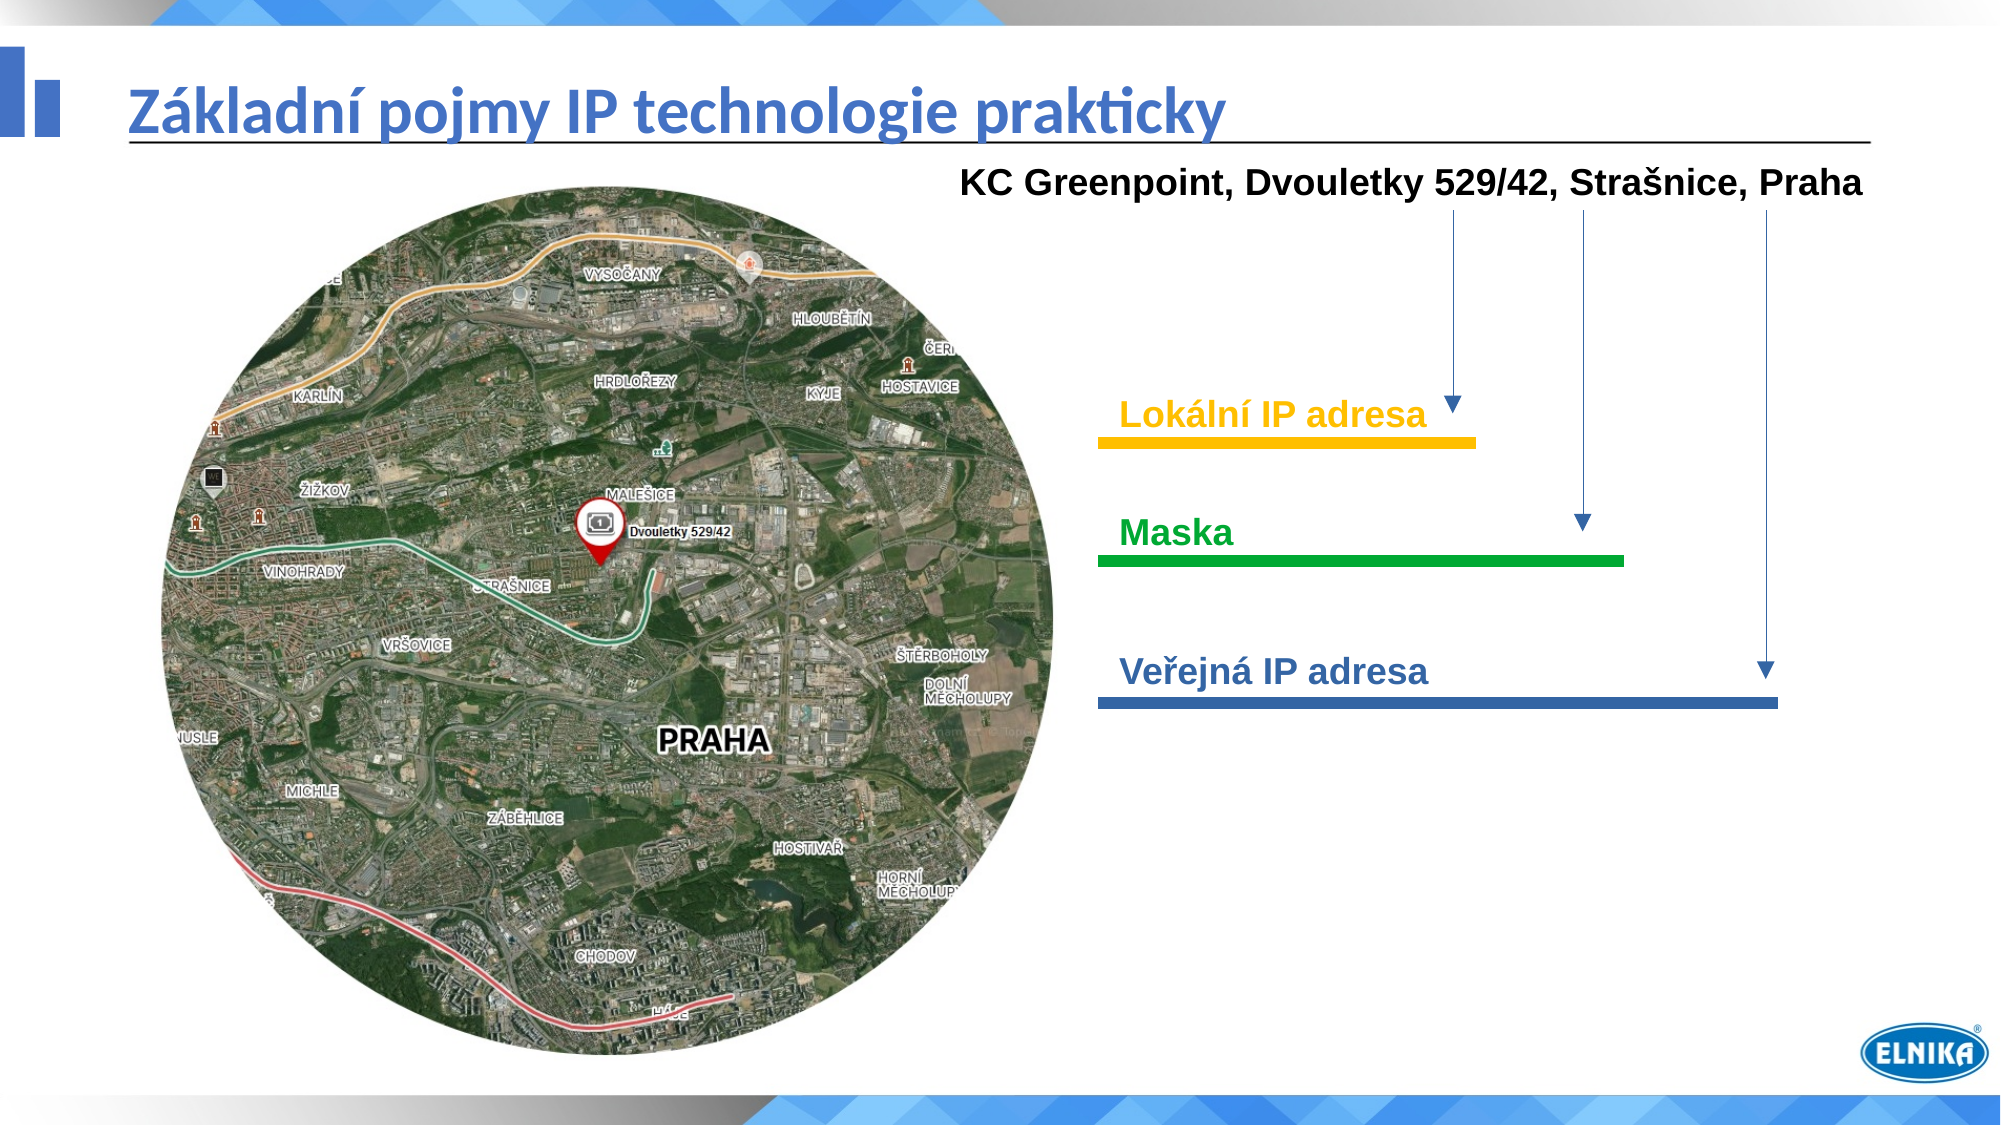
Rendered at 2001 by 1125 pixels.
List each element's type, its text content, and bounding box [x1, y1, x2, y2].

text_box KC Greenpoint, Dvouletky 529/42, Strašnice, Praha [944, 153, 1920, 211]
text_box Maska [1104, 504, 1459, 555]
text_box Základní pojmy IP technologie prakticky [78, 58, 1270, 154]
text_box Veřejná IP adresa [1104, 643, 1577, 701]
text_box Lokální IP adresa [1104, 386, 1459, 443]
picture [0, 0, 2001, 1125]
